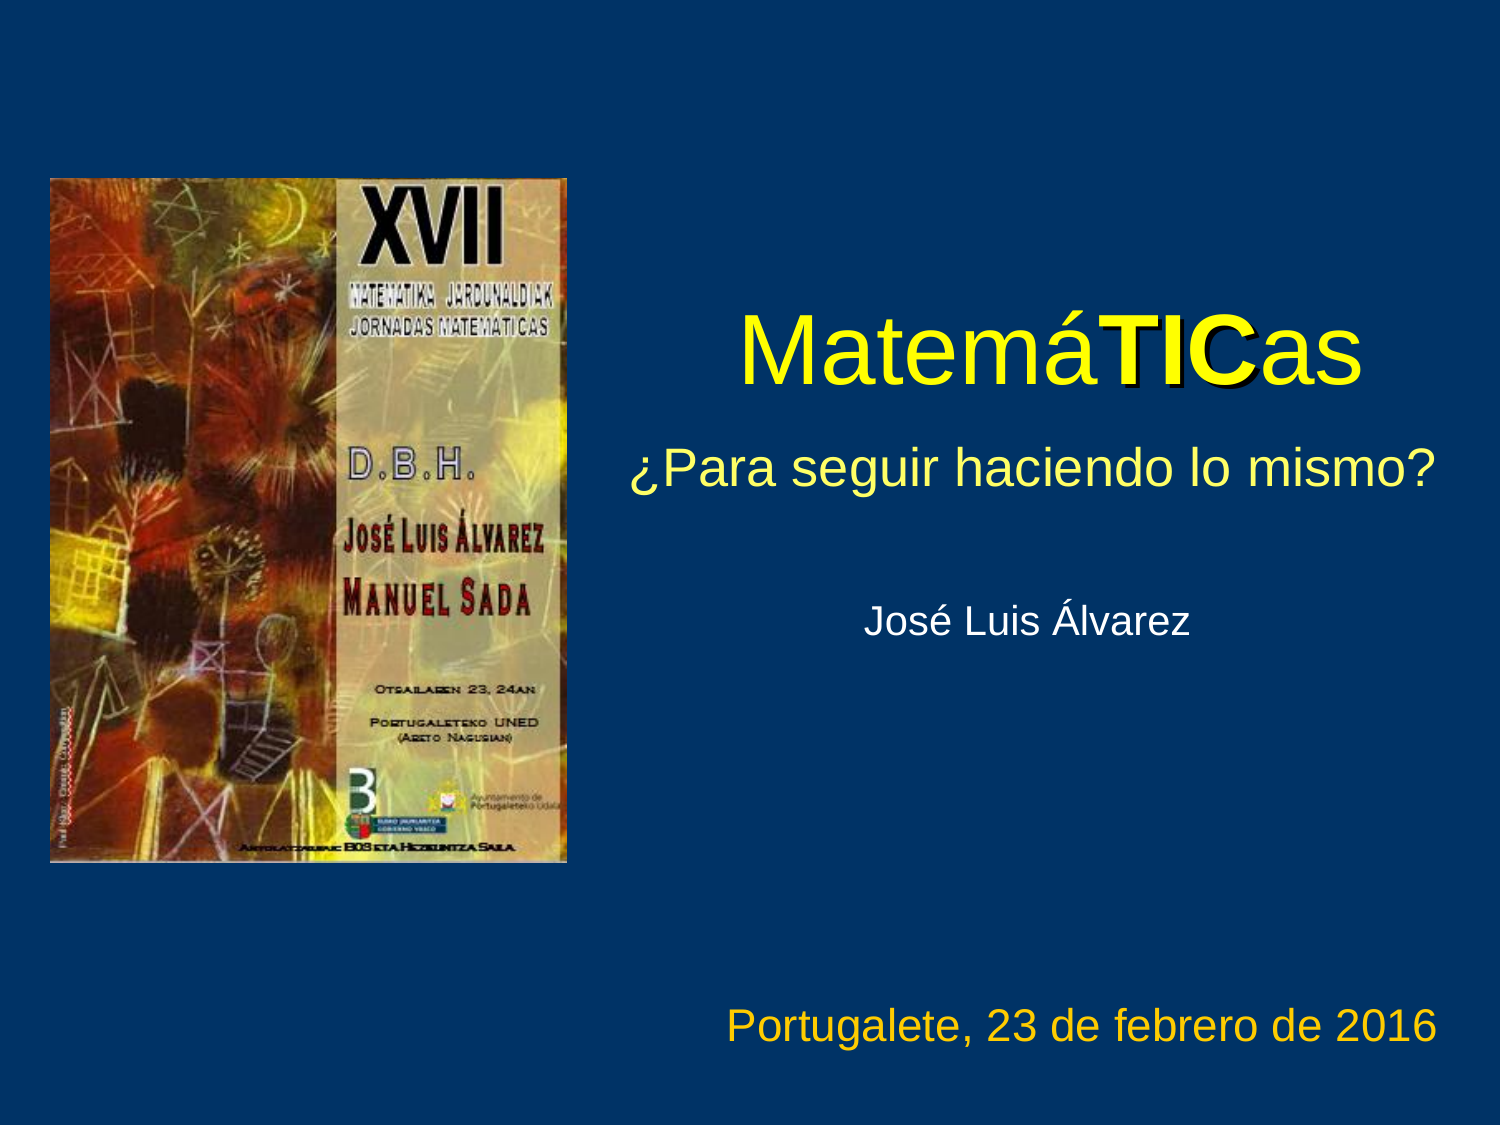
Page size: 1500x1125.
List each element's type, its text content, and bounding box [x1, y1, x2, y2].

text_box Portugalete, 23 de febrero de 2016 [637, 992, 1453, 1059]
text_box ¿Para seguir haciendo lo mismo? [578, 430, 1489, 506]
text_box MatemáTICas [661, 286, 1441, 414]
text_box José Luis Álvarez [803, 590, 1264, 653]
picture [50, 178, 567, 863]
